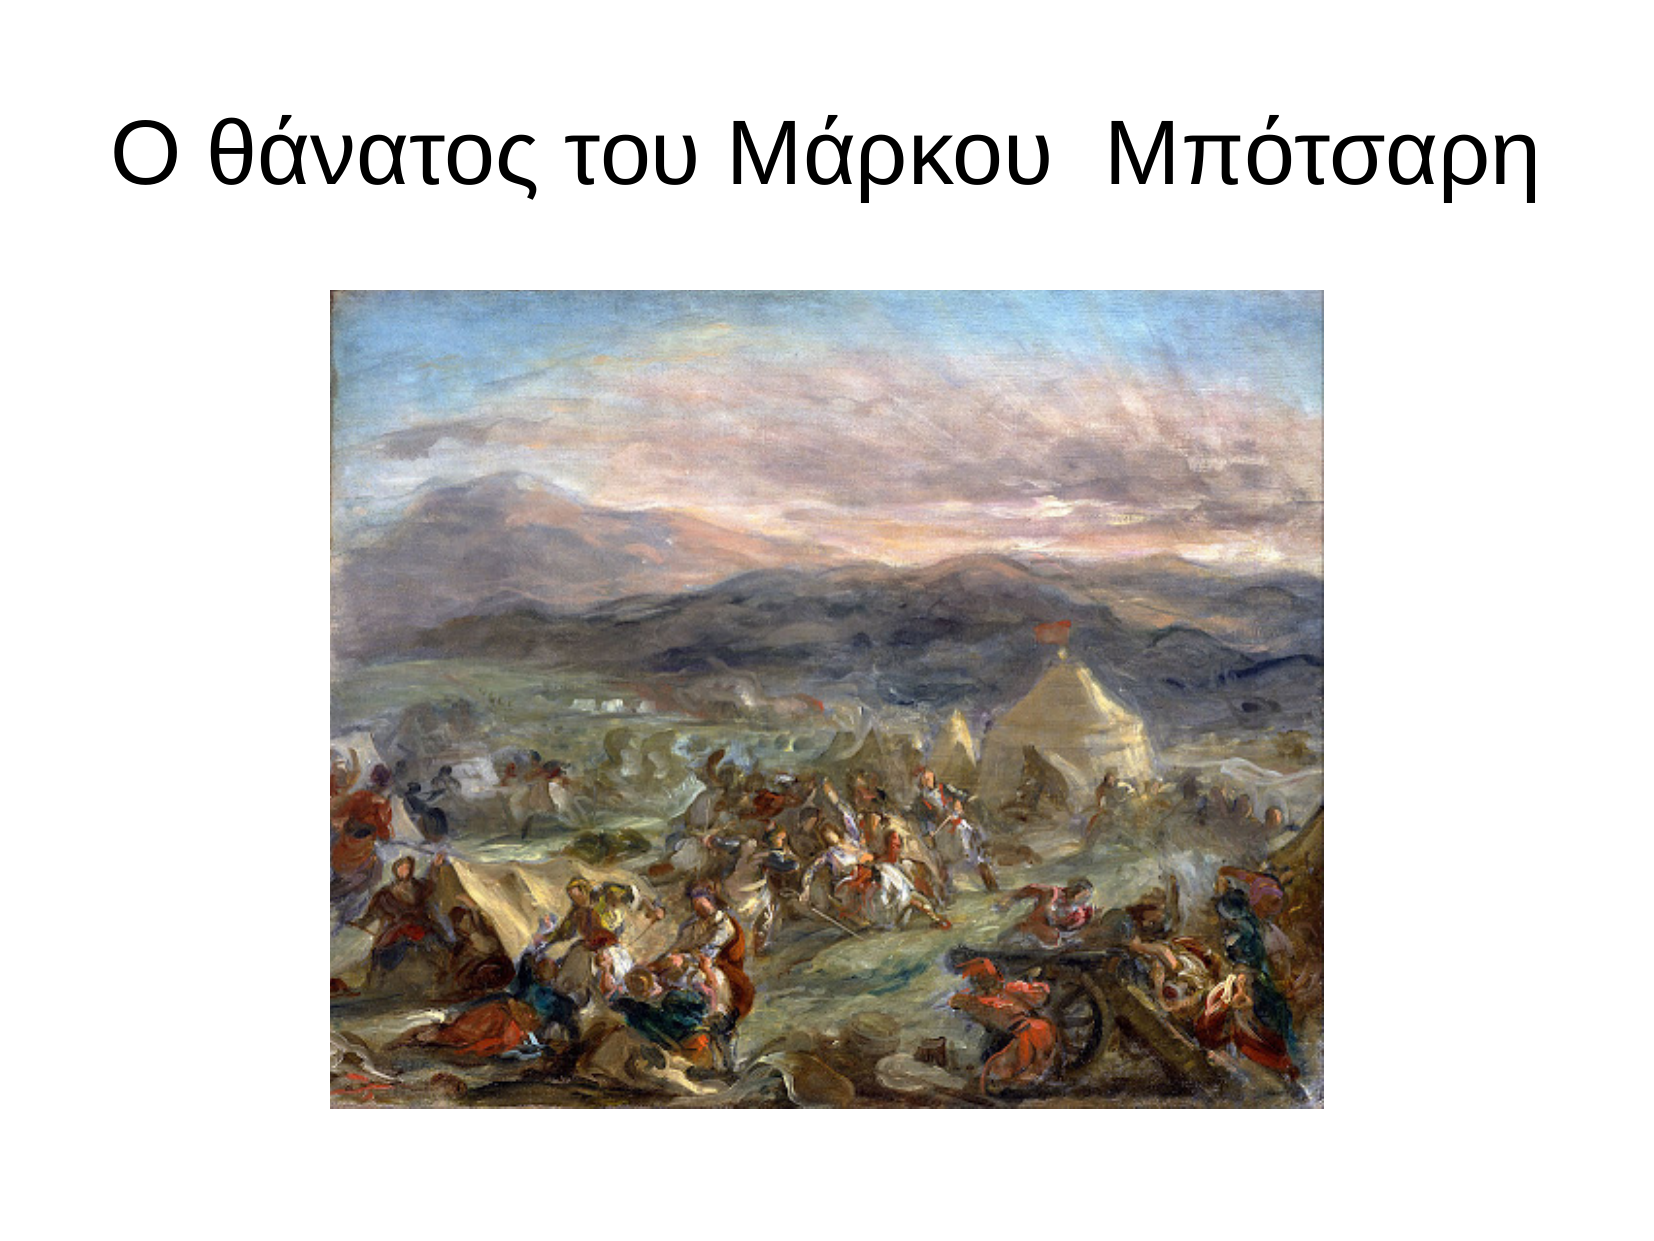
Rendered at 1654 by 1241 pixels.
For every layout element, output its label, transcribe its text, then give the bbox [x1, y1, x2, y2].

picture [330, 290, 1324, 1109]
title Ο θάνατος του Μάρκου Μπότσαρη [82, 49, 1571, 257]
